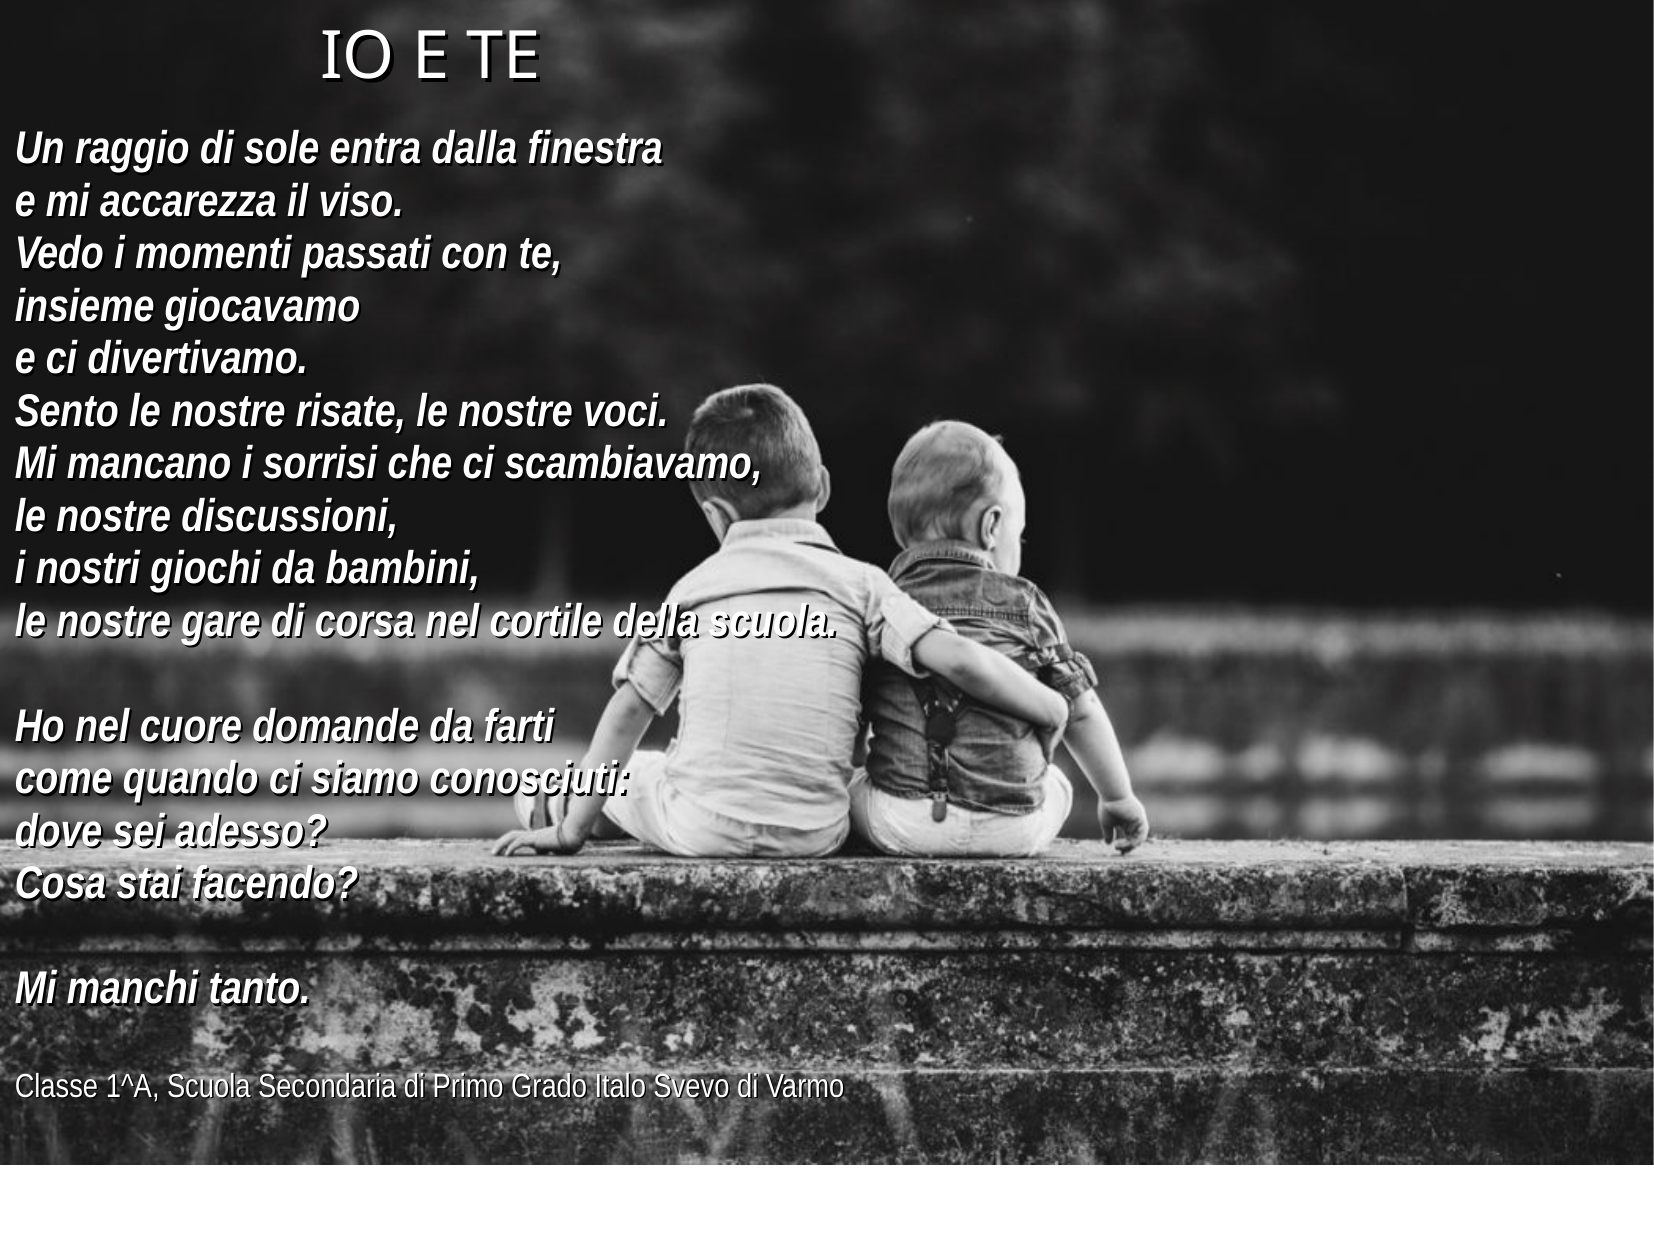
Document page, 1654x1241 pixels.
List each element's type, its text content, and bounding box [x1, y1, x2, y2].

text_box IO E TE Un raggio di sole entra dalla finestra e mi accarezza il viso. Vedo i momenti passati con te, insieme giocavamo e ci divertivamo. Sento le nostre risate, le nostre voci. Mi mancano i sorrisi che ci scambiavamo, le nostre discussioni, i nostri giochi da bambini, le nostre gare di corsa nel cortile della scuola. Ho nel cuore domande da farti come quando ci siamo conosciuti: dove sei adesso? Cosa stai facendo? Mi manchi tanto. Classe 1^A, Scuola Secondaria di Primo Grado Italo Svevo di Varmo [0, 0, 1654, 1165]
